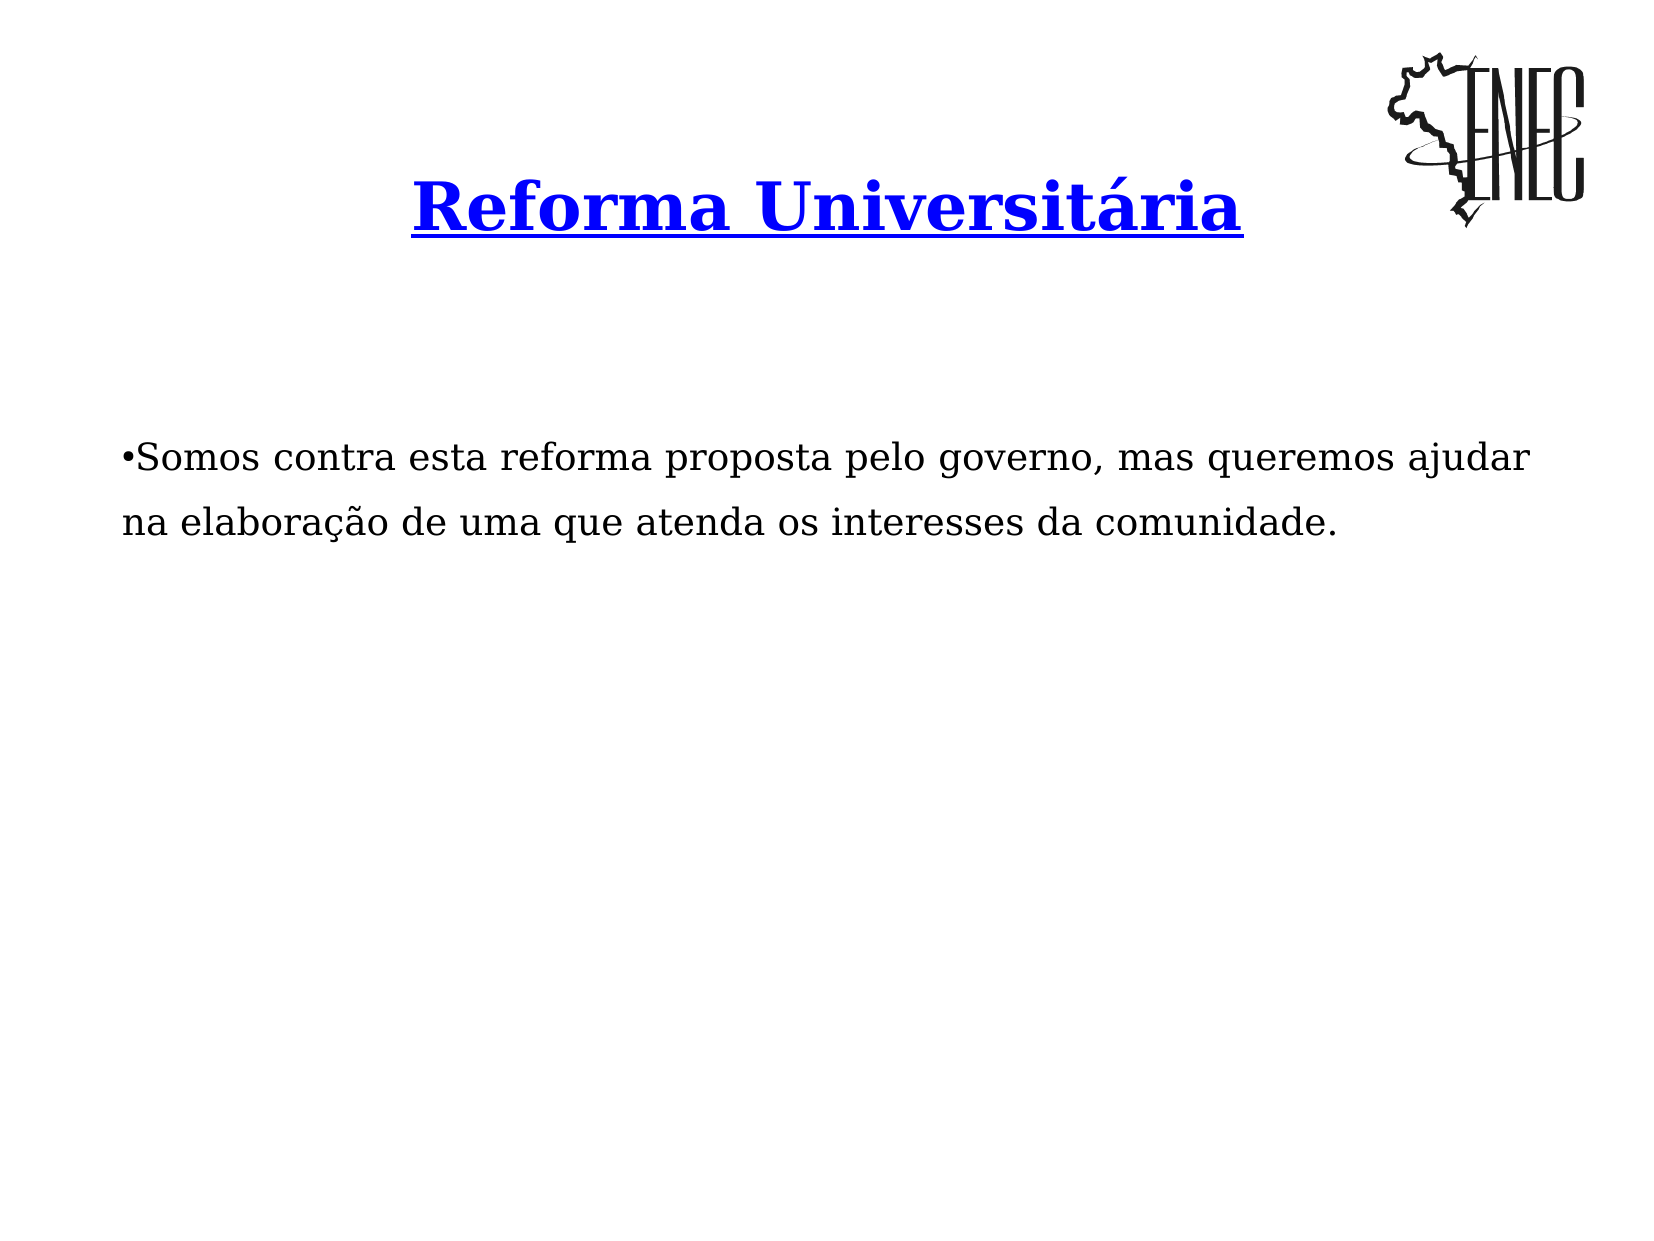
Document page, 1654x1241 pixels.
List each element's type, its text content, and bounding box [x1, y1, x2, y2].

title Reforma Universitária [121, 102, 1534, 310]
picture [1382, 47, 1590, 249]
list Somos contra esta reforma proposta pelo governo, mas queremos ajudar na elaboração de uma que atenda os interesses da comunidade. [121, 413, 1532, 630]
